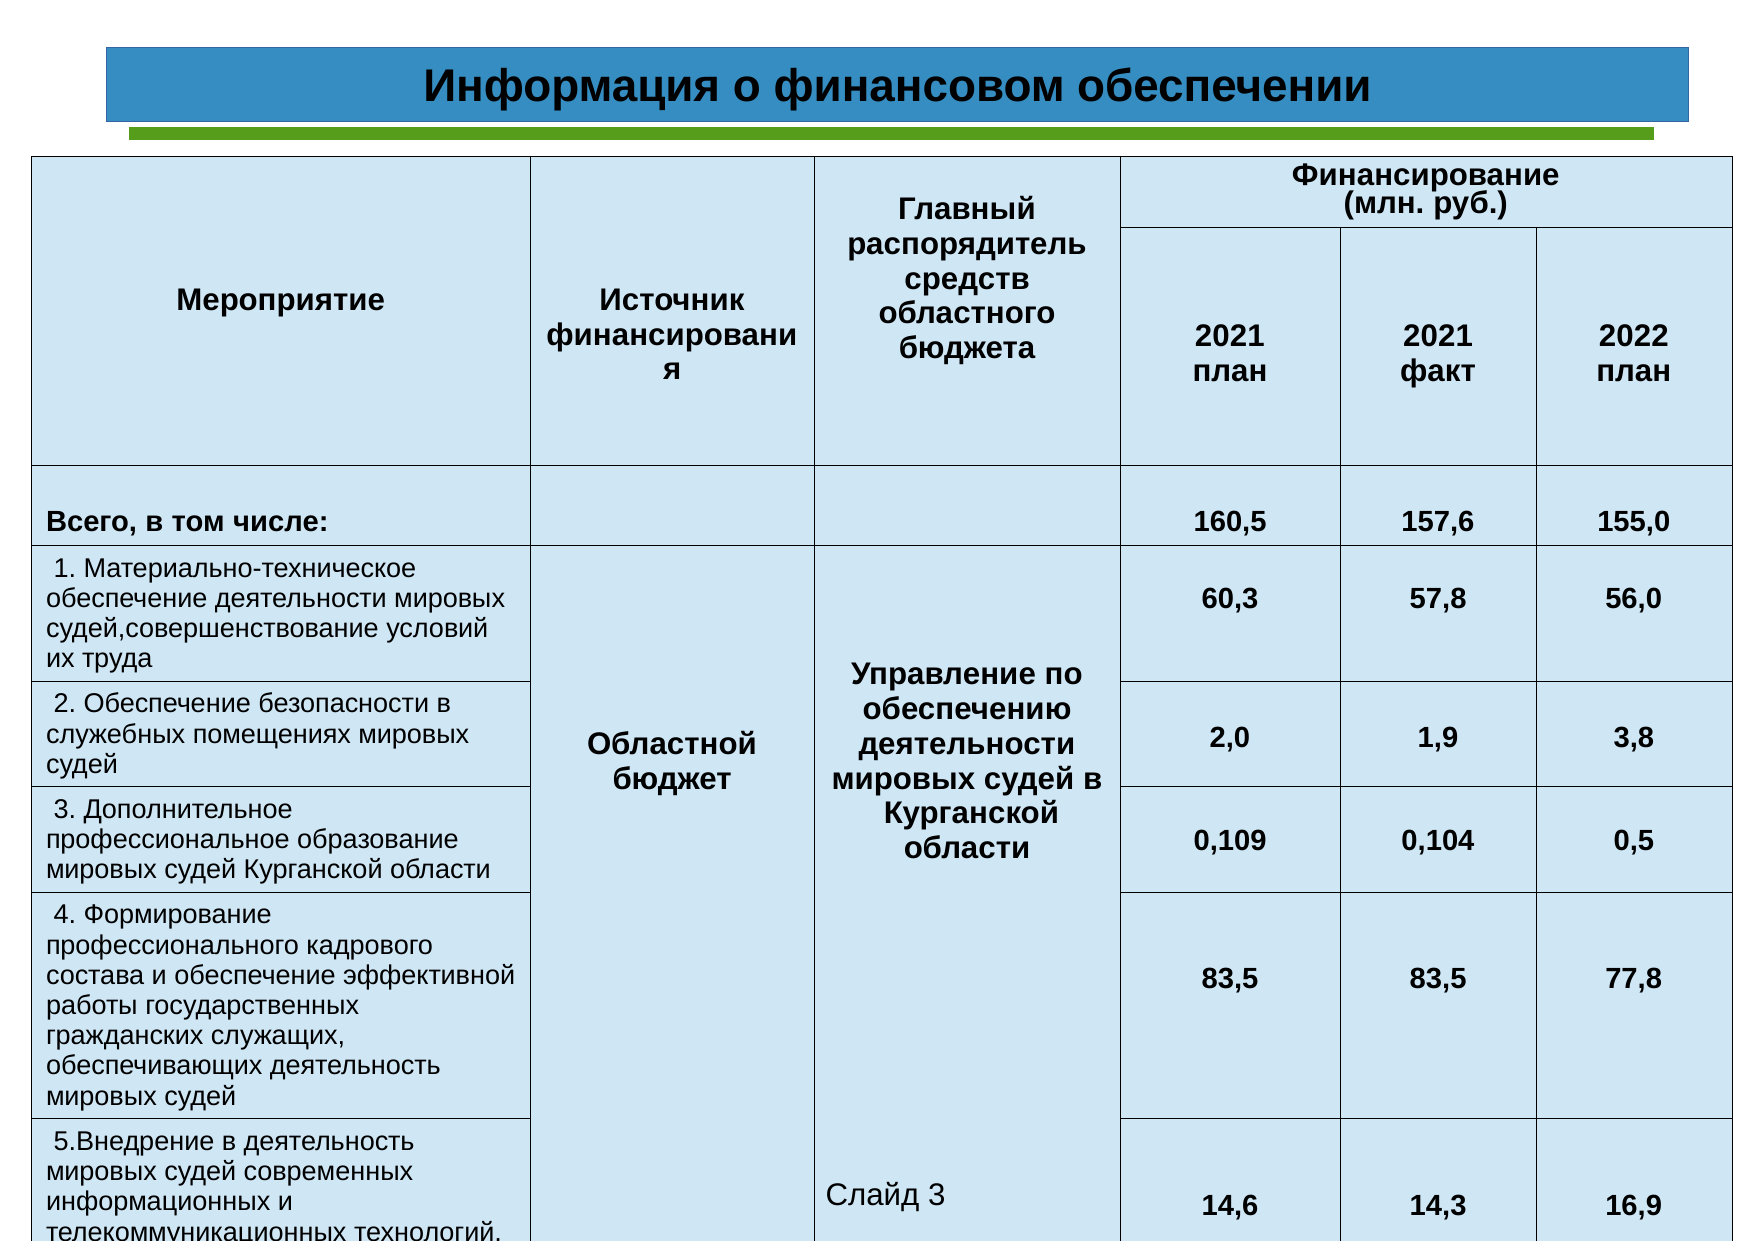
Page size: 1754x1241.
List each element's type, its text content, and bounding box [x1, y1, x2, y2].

table_header Мероприятие [32, 157, 530, 465]
table_cell 1,9 [1341, 682, 1536, 786]
table_cell 0,104 [1341, 787, 1536, 892]
text_box [129, 127, 1654, 140]
table_cell 2. Обеспечение безопасности в служебных помещениях мировых судей [32, 682, 530, 786]
table_cell 1. Материально-техническое обеспечение деятельности мировых судей,совершенствование условий их труда [32, 546, 530, 681]
table_cell 2,0 [1121, 682, 1340, 786]
table_cell 4. Формирование профессионального кадрового состава и обеспечение эффективной работы государственных гражданских служащих, обеспечивающих деятельность мировых судей [32, 893, 530, 1118]
table_header Финансирование (млн. руб.) [1121, 157, 1732, 227]
table_cell 5.Внедрение в деятельность мировых судей современных информационных и телекоммуникационных технологий, обеспечение информационной безопасности [32, 1119, 530, 1241]
table_cell 0,109 [1121, 787, 1340, 892]
table_cell 57,8 [1341, 546, 1536, 681]
table_cell 83,5 [1121, 893, 1340, 1118]
table_cell 3. Дополнительное профессиональное образование мировых судей Курганской области [32, 787, 530, 892]
text_box Слайд 3 [744, 1169, 1028, 1219]
table_cell 2021 факт [1341, 228, 1536, 465]
table_header Главный распорядитель средств областного бюджета [815, 157, 1120, 465]
table_cell 157,6 [1341, 466, 1536, 545]
table_cell 2021 план [1121, 228, 1340, 465]
table_cell 160,5 [1121, 466, 1340, 545]
table_cell 77,8 [1537, 893, 1732, 1118]
table_cell [815, 466, 1120, 545]
table_cell Всего, в том числе: [32, 466, 530, 545]
table_cell 14,3 [1341, 1119, 1536, 1241]
table_cell 0,5 [1537, 787, 1732, 892]
table_cell Областной бюджет [531, 546, 814, 1241]
text_box Информация о финансовом обеспечении [106, 47, 1689, 122]
table_cell [531, 466, 814, 545]
table_cell Управление по обеспечению деятельности мировых судей в Курганской области [815, 546, 1120, 1241]
table_cell 3,8 [1537, 682, 1732, 786]
table_cell 83,5 [1341, 893, 1536, 1118]
table_cell 56,0 [1537, 546, 1732, 681]
table_cell 14,6 [1121, 1119, 1340, 1241]
table_cell 16,9 [1537, 1119, 1732, 1241]
table_cell 155,0 [1537, 466, 1732, 545]
table_cell 2022 план [1537, 228, 1732, 465]
table_cell 60,3 [1121, 546, 1340, 681]
table_header Источник финансирования [531, 157, 814, 465]
